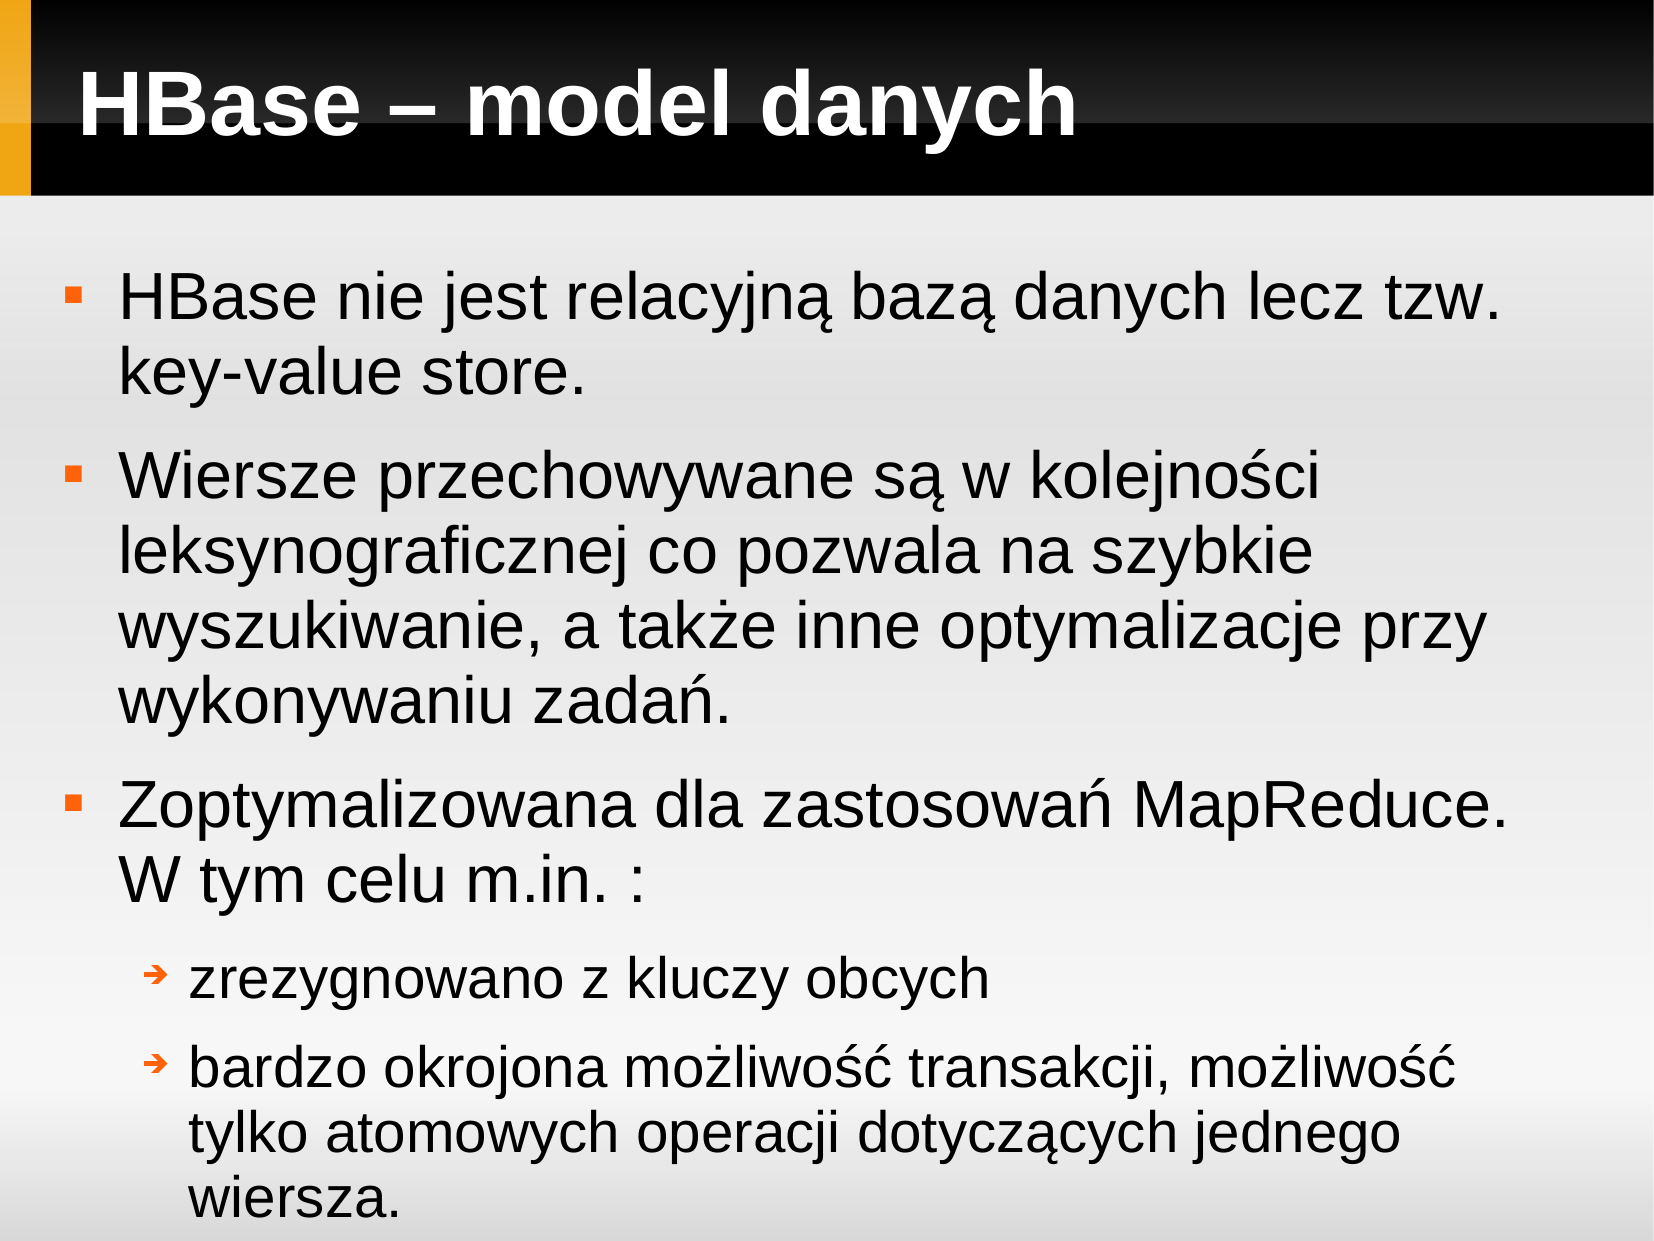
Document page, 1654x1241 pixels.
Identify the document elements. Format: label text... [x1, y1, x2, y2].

title [76, 1, 1565, 207]
list HBase nie jest relacyjną bazą danych lecz tzw. key-value store. Wiersze przechowywane są w kolejności leksynograficznej co pozwala na szybkie wyszukiwanie, a także inne optymalizacje przy wykonywaniu zadań. Zoptymalizowana dla zastosowań MapReduce. W tym celu m.in. : zrezygnowano z kluczy obcych bardzo okrojona możliwość transakcji, możliwość tylko atomowych operacji dotyczących jednego wiersza. [47, 259, 1536, 1241]
picture [0, 0, 1654, 1241]
title HBase – model danych [77, 7, 1566, 200]
